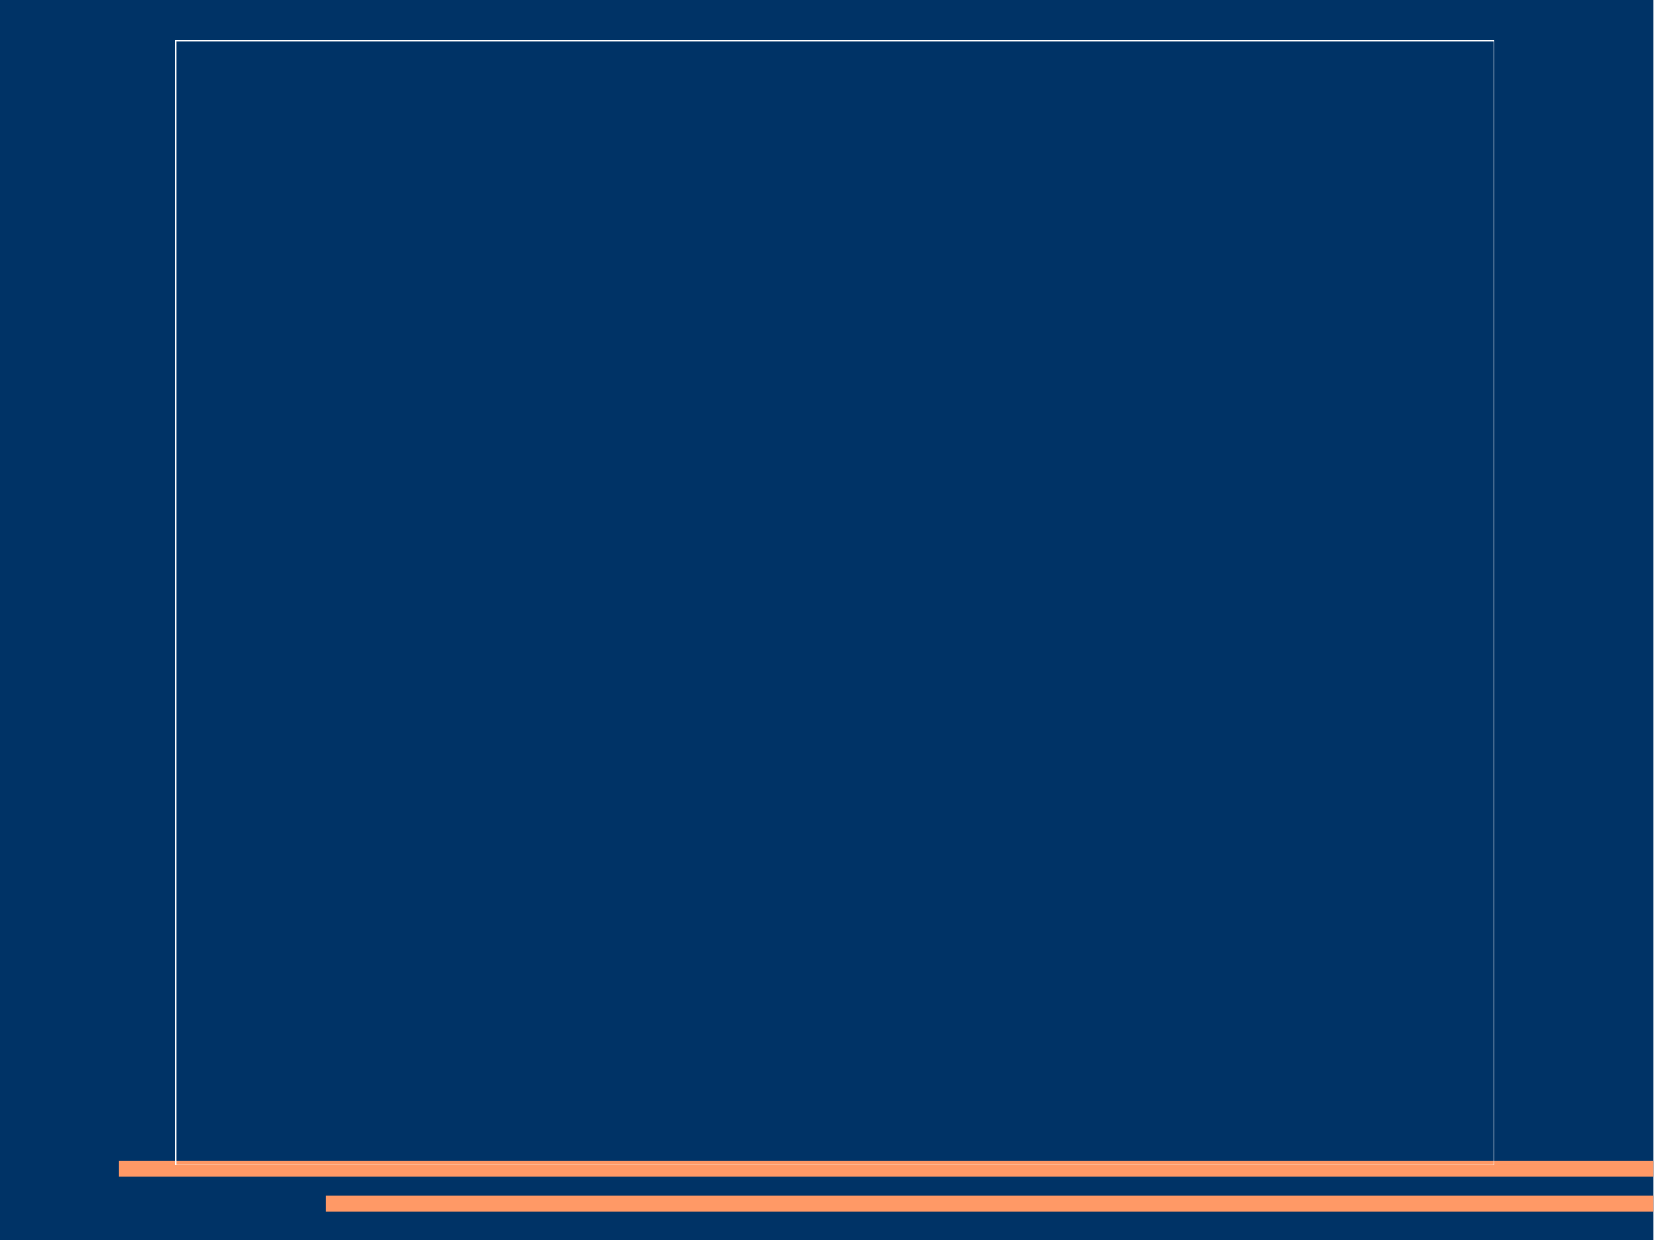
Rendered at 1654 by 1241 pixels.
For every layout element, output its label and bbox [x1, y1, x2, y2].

picture [173, 38, 1495, 1165]
